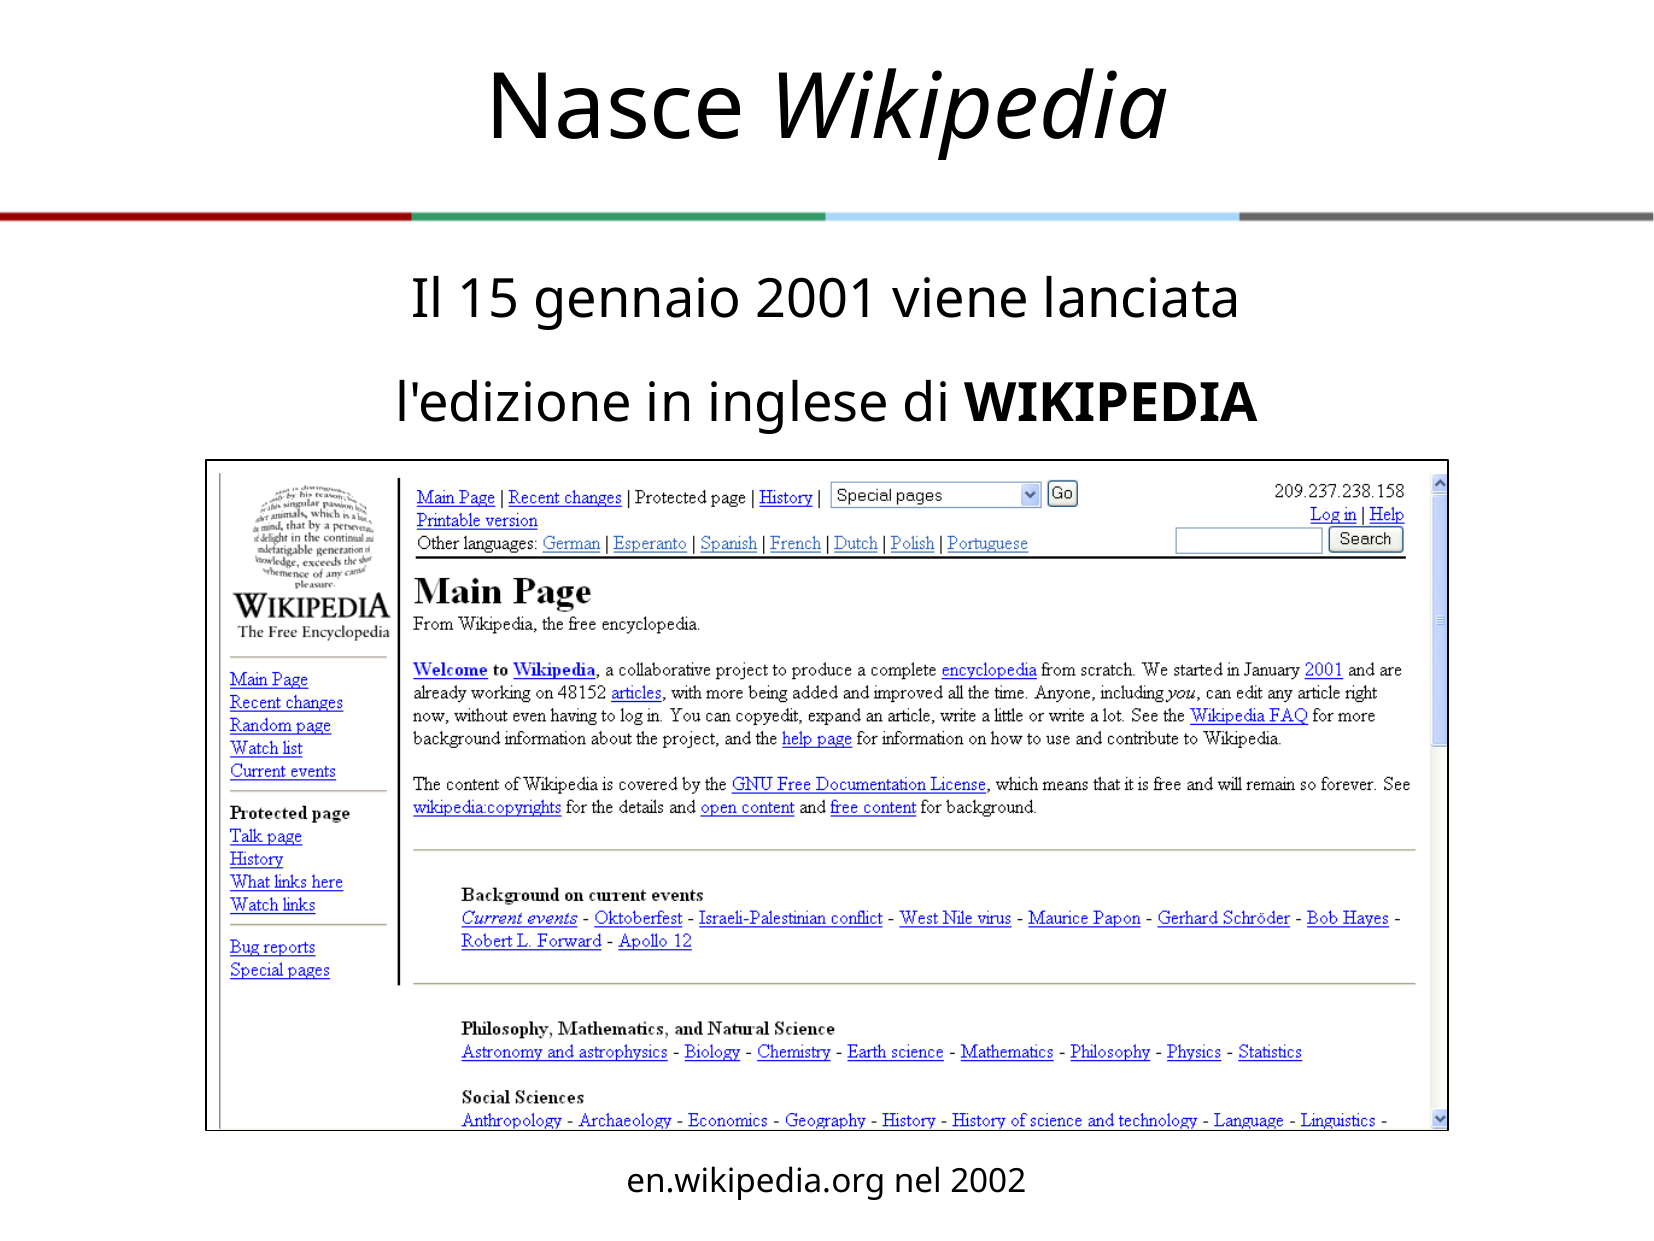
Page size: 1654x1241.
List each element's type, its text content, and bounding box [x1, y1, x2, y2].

title Nasce Wikipedia [82, 0, 1571, 200]
list Il 15 gennaio 2001 viene lanciata l'edizione in inglese di WIKIPEDIA [82, 259, 1571, 443]
picture [0, 200, 1654, 235]
picture [206, 460, 1447, 1130]
list en.wikipedia.org nel 2002 [206, 1157, 1447, 1217]
